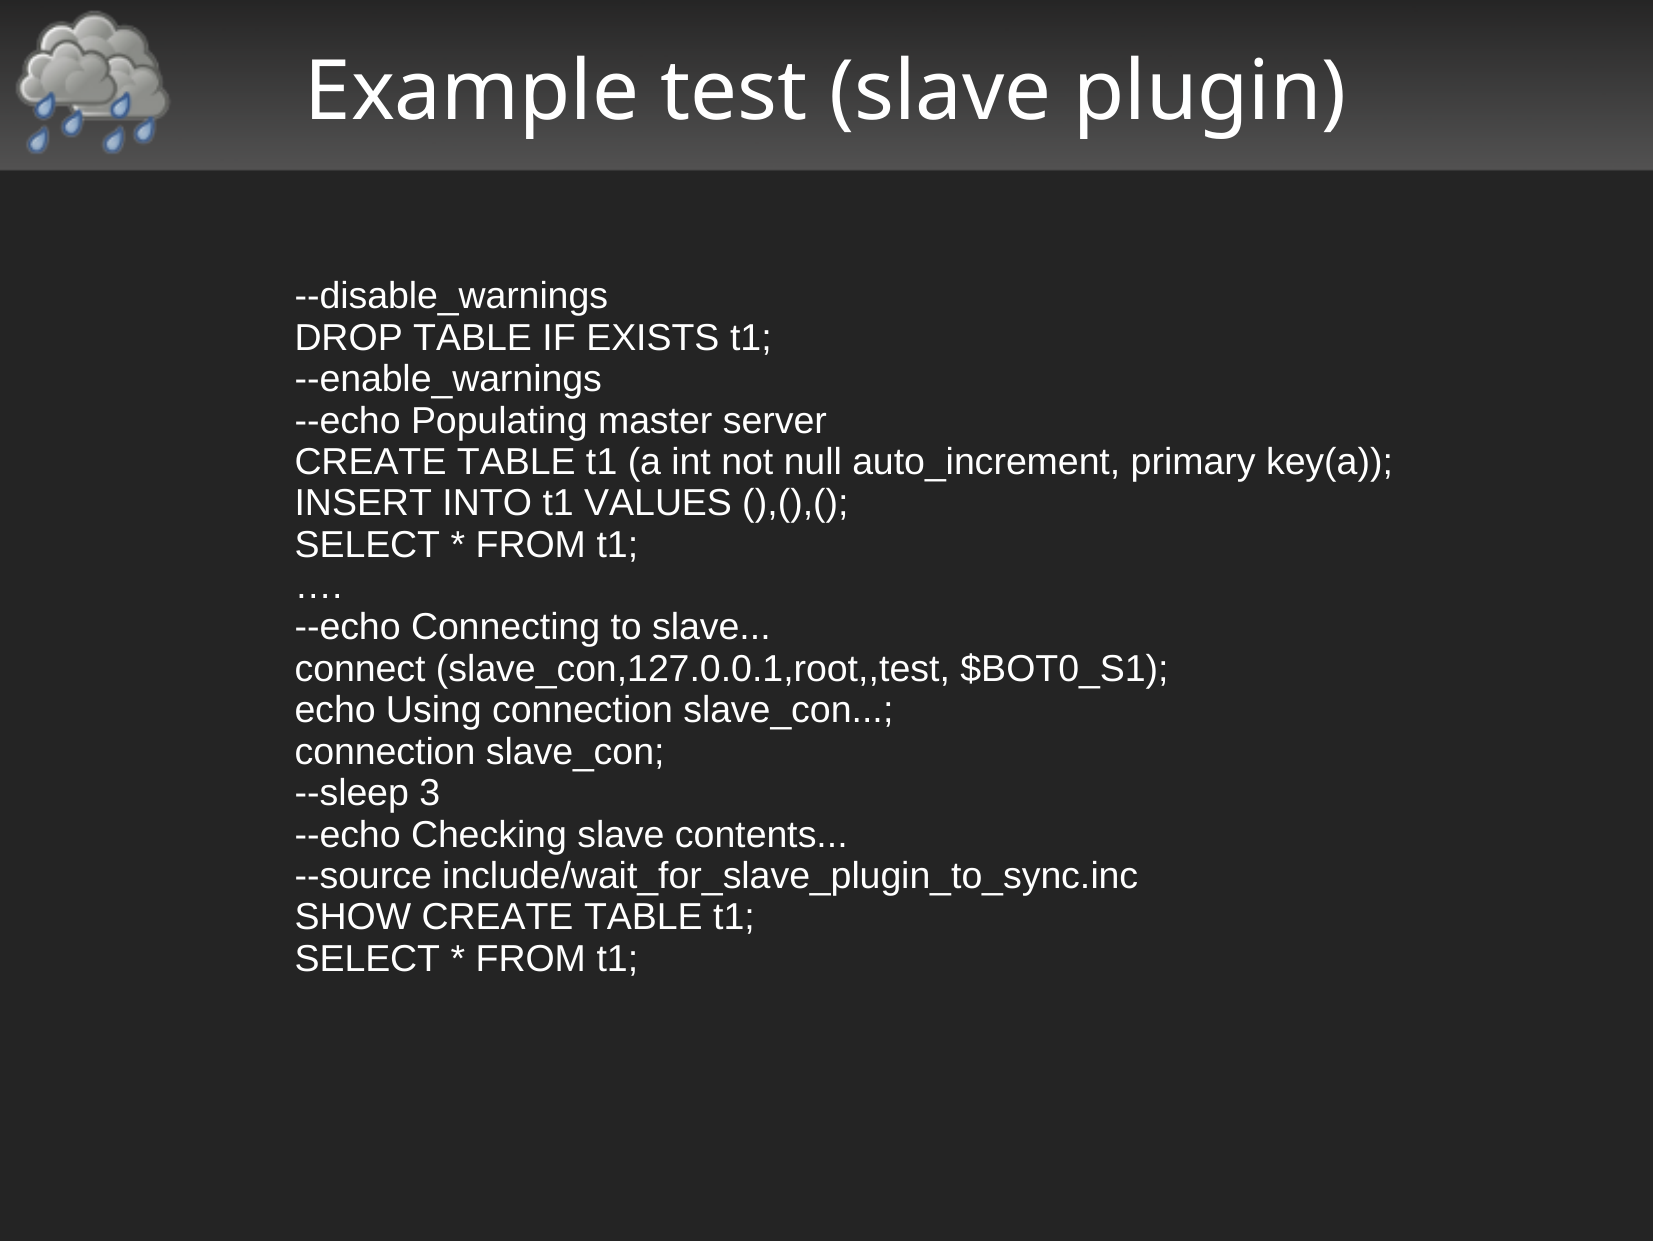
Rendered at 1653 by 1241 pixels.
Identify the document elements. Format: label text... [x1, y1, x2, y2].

picture [0, 0, 1653, 1241]
text_box --disable_warnings DROP TABLE IF EXISTS t1; --enable_warnings --echo Populating master server CREATE TABLE t1 (a int not null auto_increment, primary key(a)); INSERT INTO t1 VALUES (),(),(); SELECT * FROM t1; …. --echo Connecting to slave... connect (slave_con,127.0.0.1,root,,test, $BOT0_S1); echo Using connection slave_con...; connection slave_con; --sleep 3 --echo Checking slave contents... --source include/wait_for_slave_plugin_to_sync.inc SHOW CREATE TABLE t1; SELECT * FROM t1; [279, 268, 1409, 988]
title Example test (slave plugin) [82, 37, 1570, 138]
list [82, 236, 1570, 1042]
